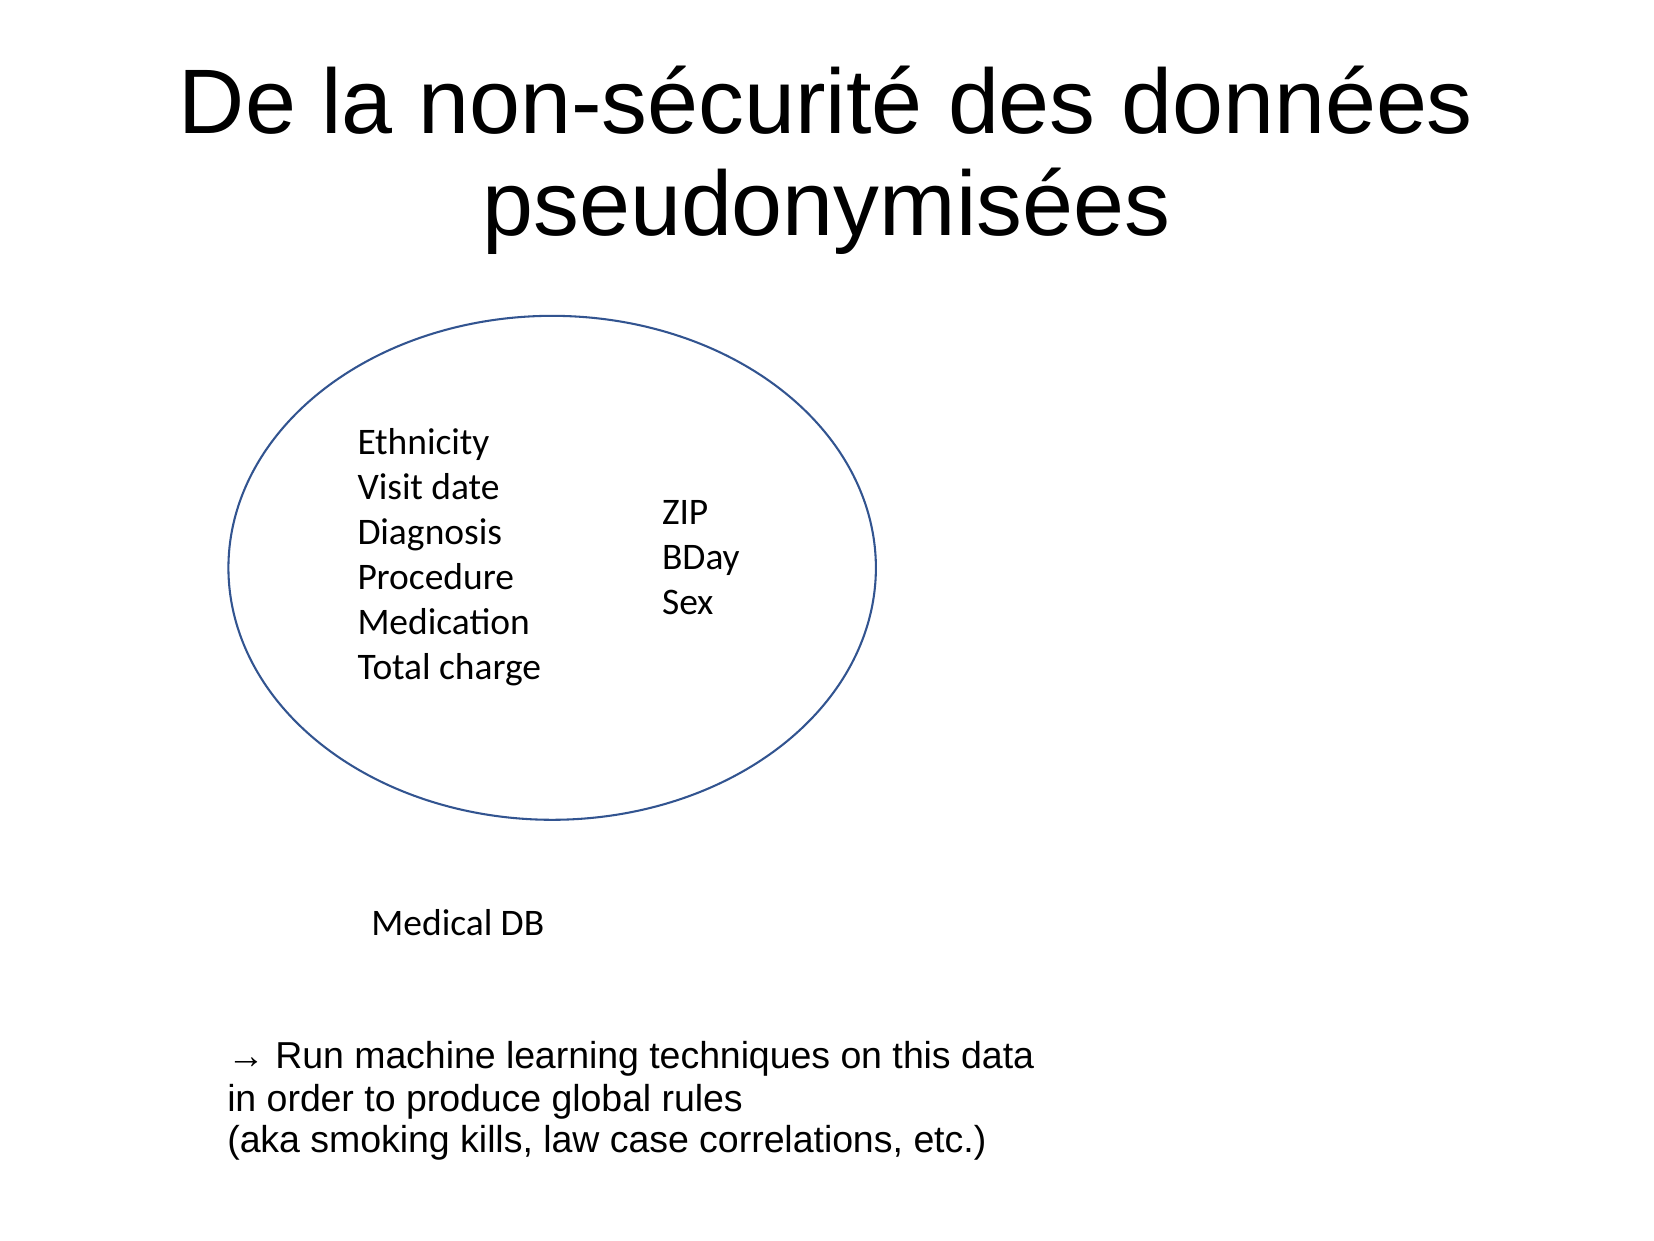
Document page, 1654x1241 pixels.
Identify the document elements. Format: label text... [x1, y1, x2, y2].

text_box ZIP BDay Sex [647, 479, 805, 630]
text_box Ethnicity Visit date Diagnosis Procedure Medication Total charge [342, 409, 693, 695]
title De la non-sécurité des données pseudonymisées [82, 49, 1571, 257]
text_box Medical DB [356, 890, 560, 950]
text_box → Run machine learning techniques on this data in order to produce global rules (aka smoking kills, law case correlations, etc.) [212, 1027, 1049, 1169]
